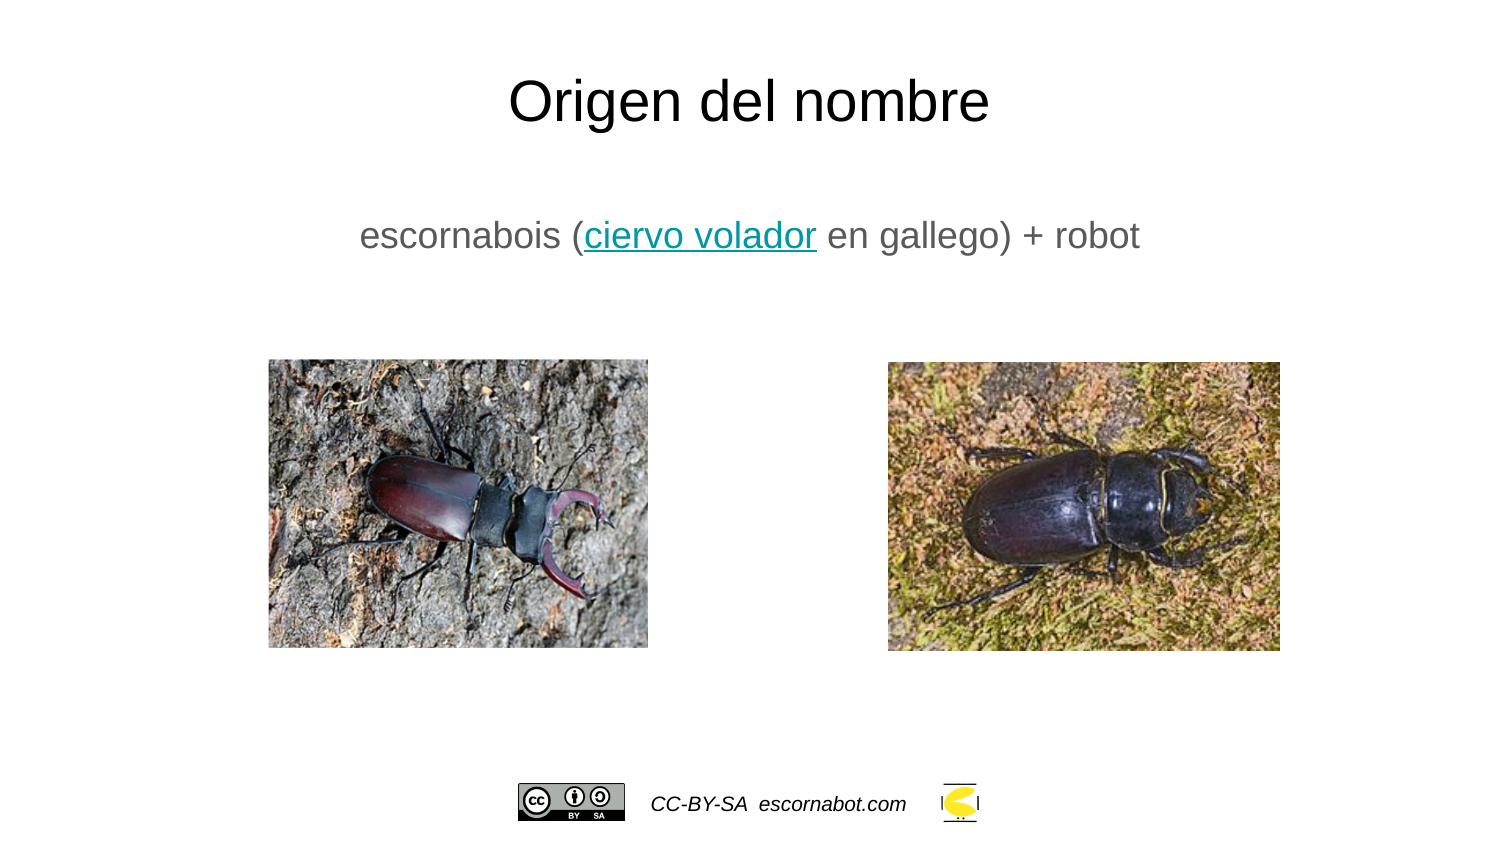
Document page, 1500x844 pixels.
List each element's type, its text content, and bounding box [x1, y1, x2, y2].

list escornabois (ciervo volador en gallego) + robot [51, 189, 1449, 750]
text_box CC-BY-SA escornabot.com [635, 775, 936, 830]
title Origen del nombre [51, 48, 1449, 142]
picture [518, 783, 625, 821]
picture [268, 359, 648, 648]
picture [938, 781, 982, 824]
picture [888, 362, 1280, 651]
